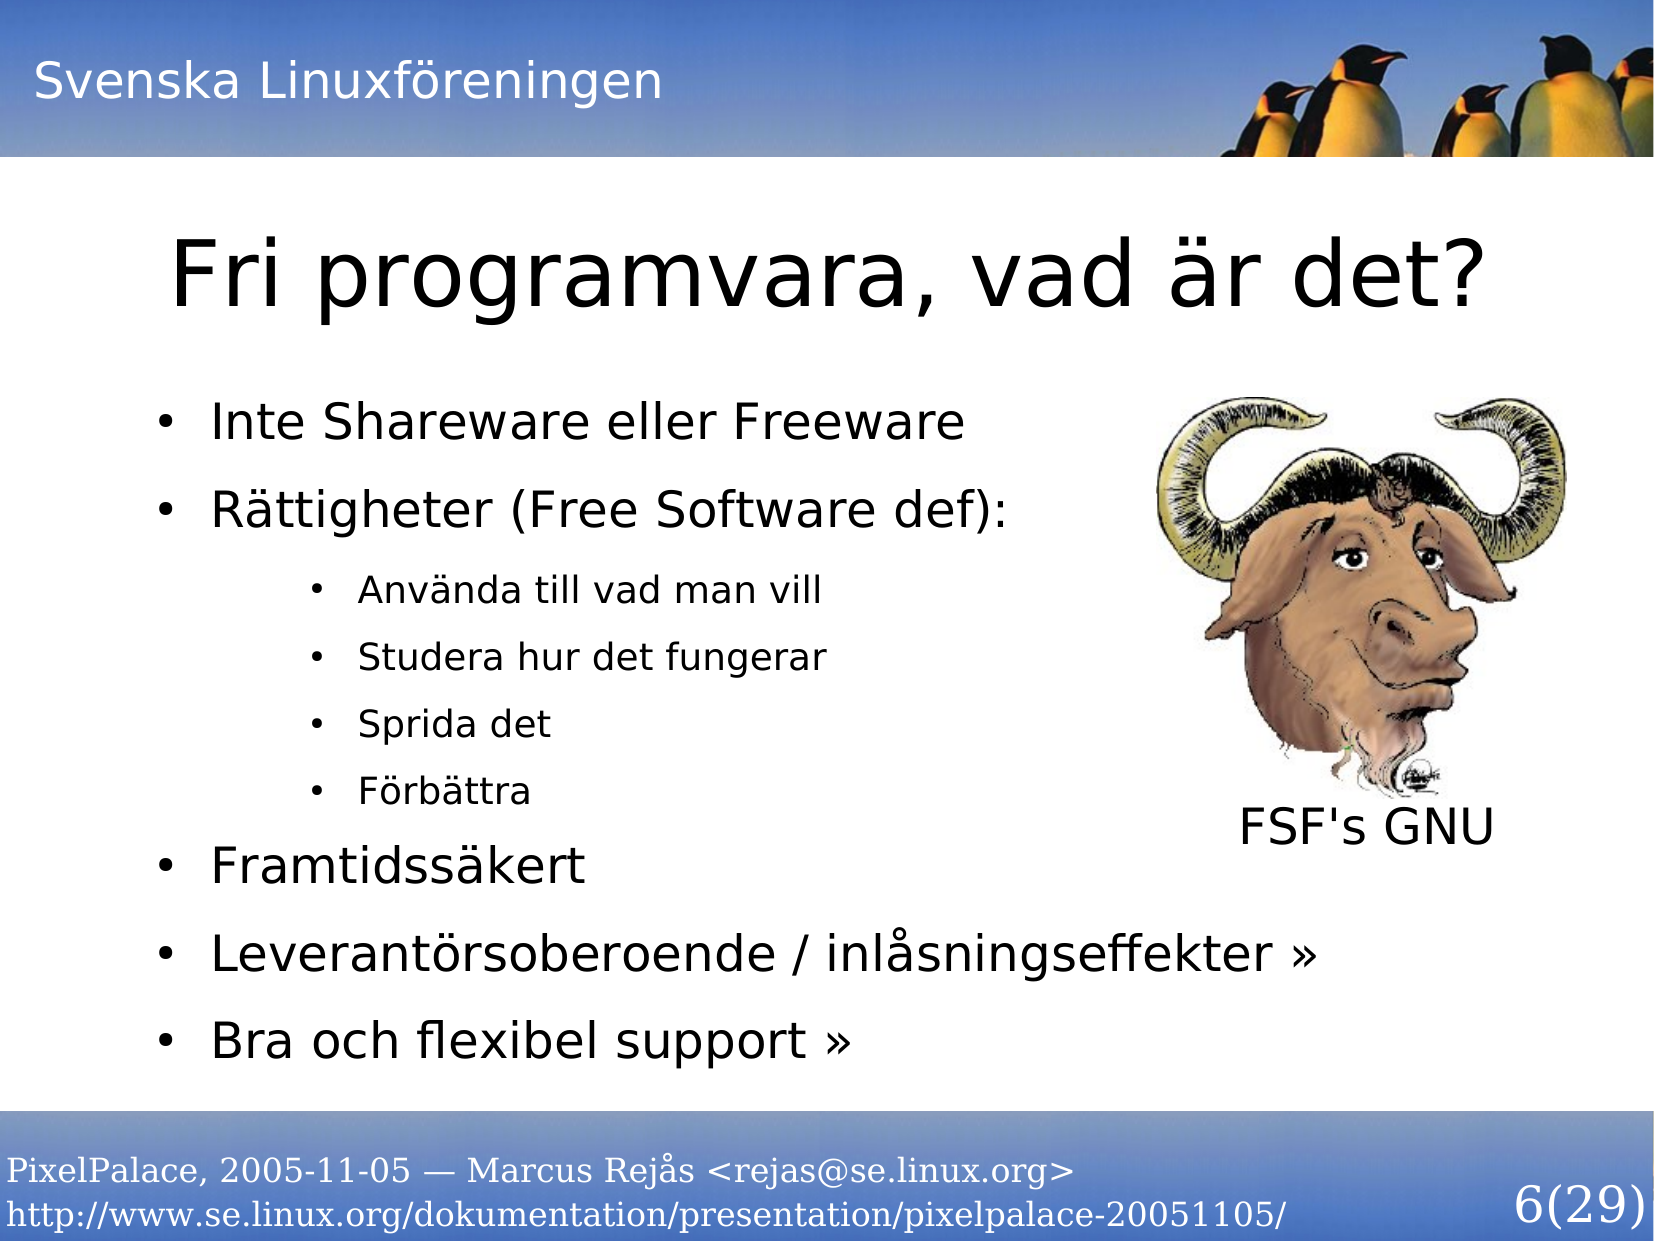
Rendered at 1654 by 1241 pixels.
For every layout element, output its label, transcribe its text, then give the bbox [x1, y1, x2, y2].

picture [0, 0, 1654, 157]
picture [0, 1111, 1654, 1241]
title Fri programvara, vad är det? [123, 160, 1537, 389]
list Inte Shareware eller Freeware Rättigheter (Free Software def): Använda till vad man vill Studera hur det fungerar Sprida det Förbättra Framtidssäkert Leverantörsoberoende / inlåsningseffekter » Bra och flexibel support » [121, 392, 1534, 1092]
text_box FSF's GNU [1238, 798, 1518, 857]
picture [1156, 397, 1567, 799]
